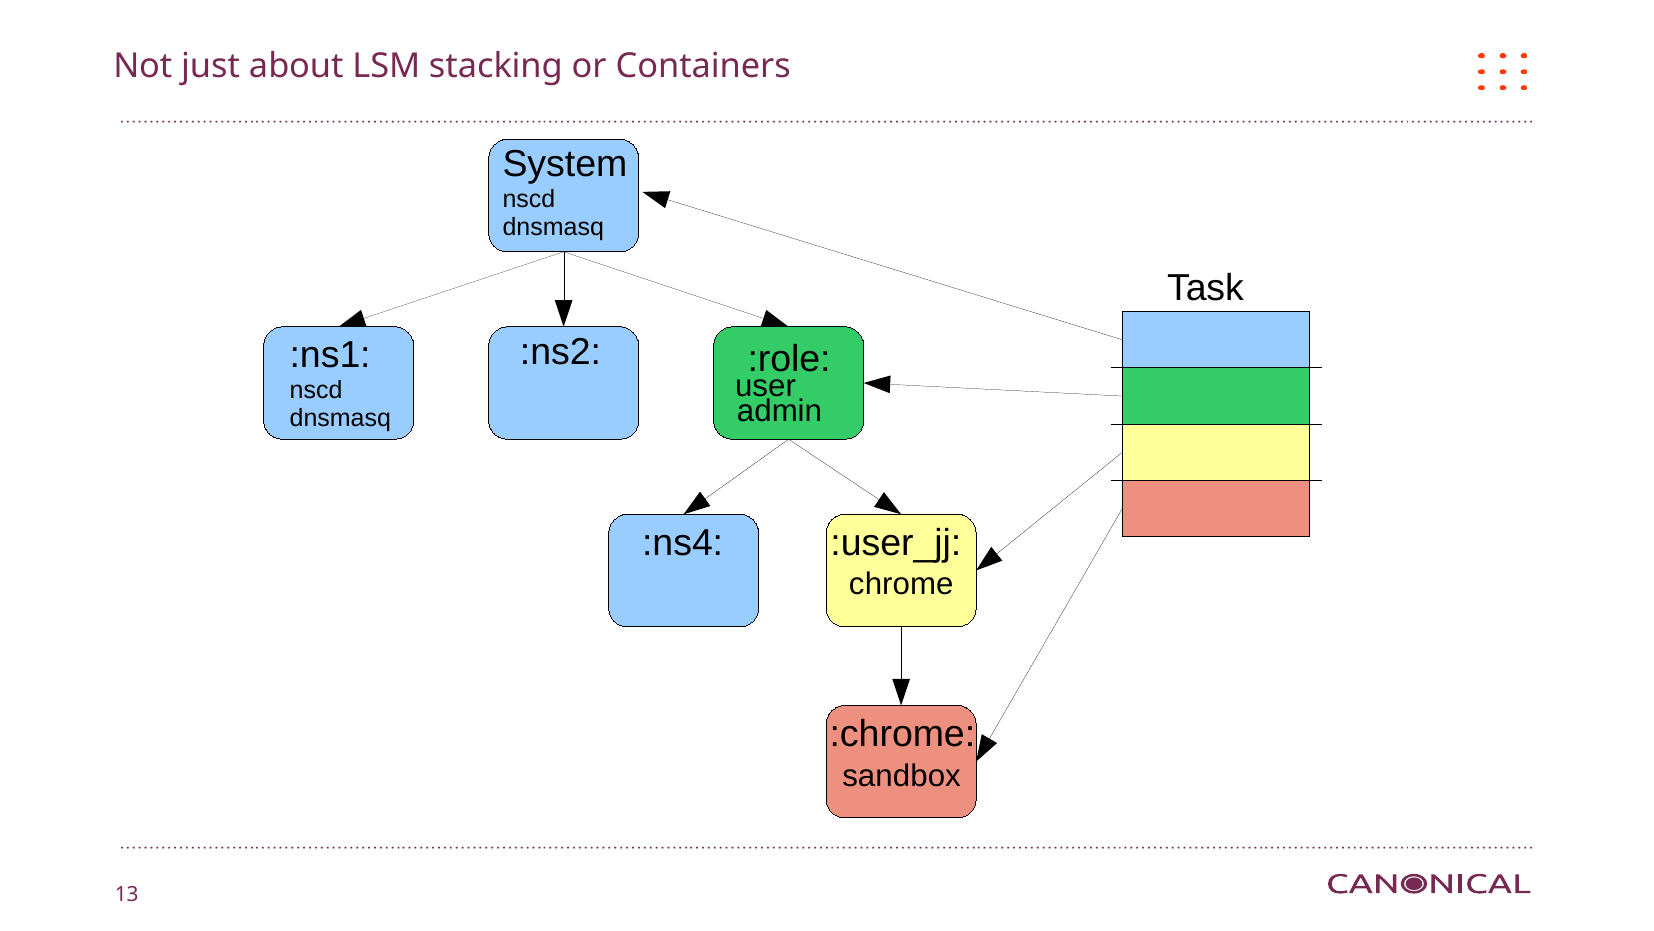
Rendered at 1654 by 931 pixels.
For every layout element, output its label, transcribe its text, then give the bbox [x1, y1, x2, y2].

text_box [608, 514, 759, 627]
text_box [1122, 311, 1310, 424]
text_box Task [1152, 259, 1260, 316]
text_box [713, 326, 864, 440]
text_box [407, 331, 414, 435]
text_box :ns4: [627, 514, 739, 572]
text_box :ns1: nscd dnsmasq [274, 326, 407, 440]
text_box [263, 328, 274, 438]
picture [1478, 53, 1527, 90]
text_box [826, 762, 977, 818]
text_box :chrome: [977, 750, 991, 762]
text_box admin [722, 385, 838, 436]
text_box [826, 571, 977, 627]
text_box user [720, 360, 812, 411]
text_box chrome [834, 559, 969, 609]
text_box sandbox [827, 750, 977, 800]
text_box :ns2: [505, 322, 617, 380]
text_box :user_jj: [815, 513, 977, 571]
text_box :chrome: [814, 705, 991, 762]
picture [111, 119, 1533, 124]
text_box :role: [732, 329, 846, 387]
text_box [1122, 425, 1310, 537]
text_box System nscd dnsmasq [487, 135, 643, 249]
title Not just about LSM stacking or Containers [113, 48, 1382, 81]
picture [111, 845, 1533, 851]
text_box [488, 326, 639, 440]
